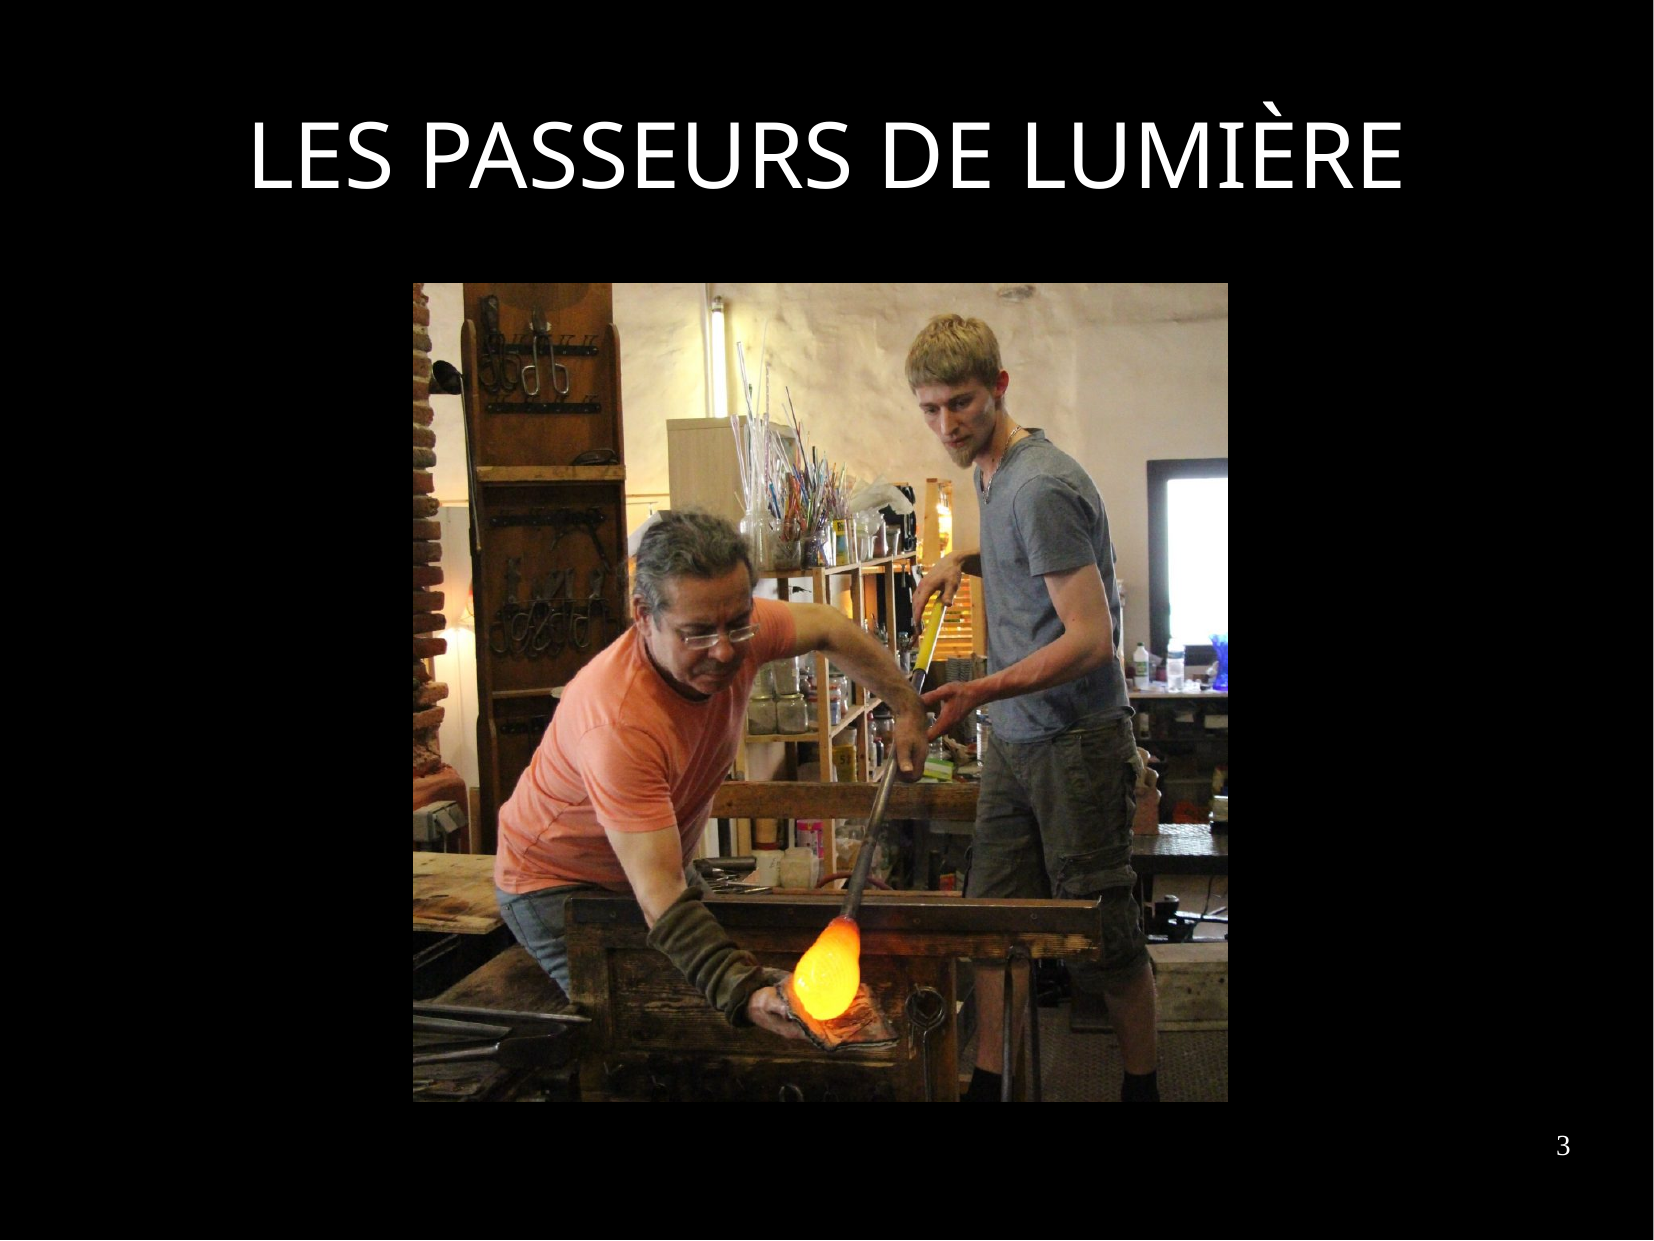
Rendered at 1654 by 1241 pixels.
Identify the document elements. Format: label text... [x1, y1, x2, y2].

title LES PASSEURS DE LUMIÈRE [82, 49, 1571, 257]
picture [413, 283, 1228, 1102]
